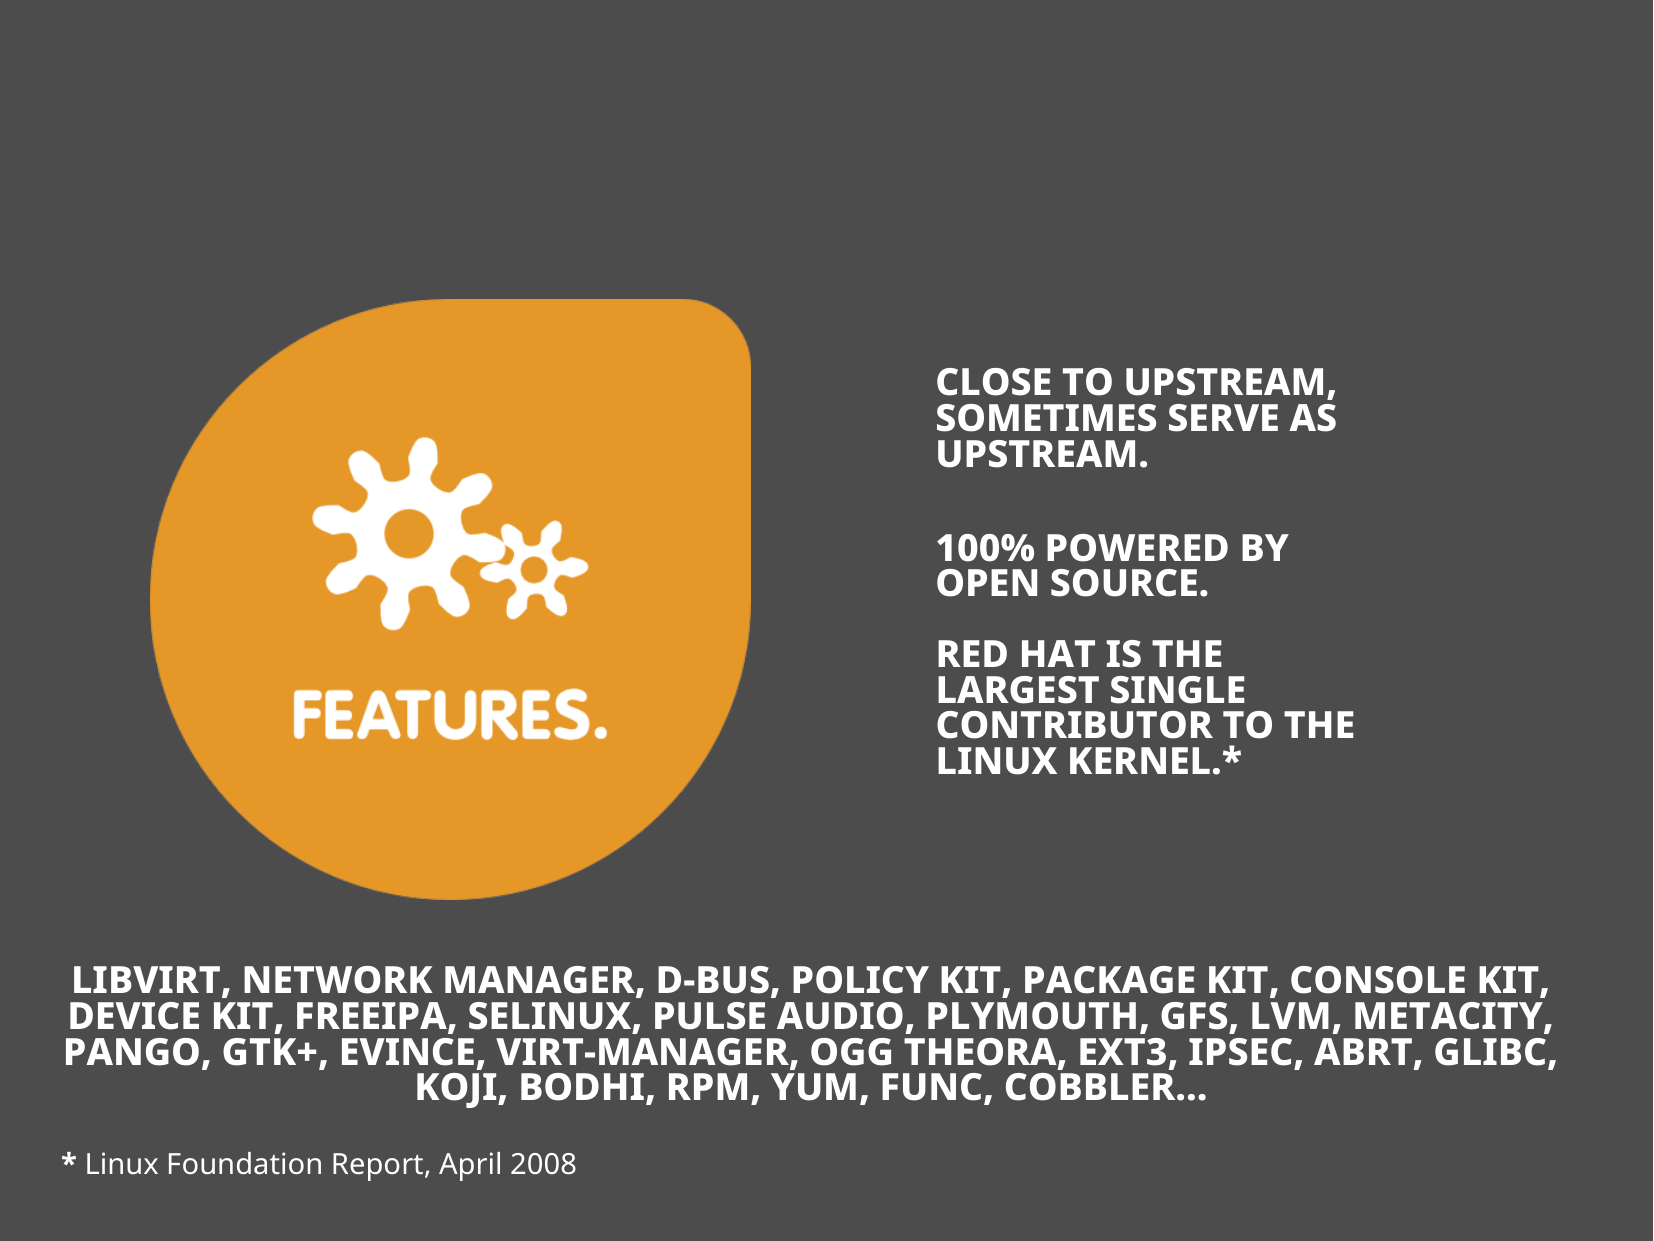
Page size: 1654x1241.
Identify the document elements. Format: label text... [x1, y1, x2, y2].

title LIBVIRT, NETWORK MANAGER, D-BUS, POLICY KIT, PACKAGE KIT, CONSOLE KIT, DEVICE KIT, FREEIPA, SELINUX, PULSE AUDIO, PLYMOUTH, GFS, LVM, METACITY, PANGO, GTK+, EVINCE, VIRT-MANAGER, OGG THEORA, EXT3, IPSEC, ABRT, GLIBC, KOJI, BODHI, RPM, YUM, FUNC, COBBLER... [61, 949, 1562, 1121]
title CLOSE TO UPSTREAM, SOMETIMES SERVE AS UPSTREAM. [935, 353, 1386, 489]
picture [150, 299, 751, 901]
title 100% POWERED BY OPEN SOURCE. [935, 520, 1386, 617]
title * Linux Foundation Report, April 2008 [61, 1121, 1562, 1212]
title RED HAT IS THE LARGEST SINGLE CONTRIBUTOR TO THE LINUX KERNEL.* [935, 622, 1386, 798]
